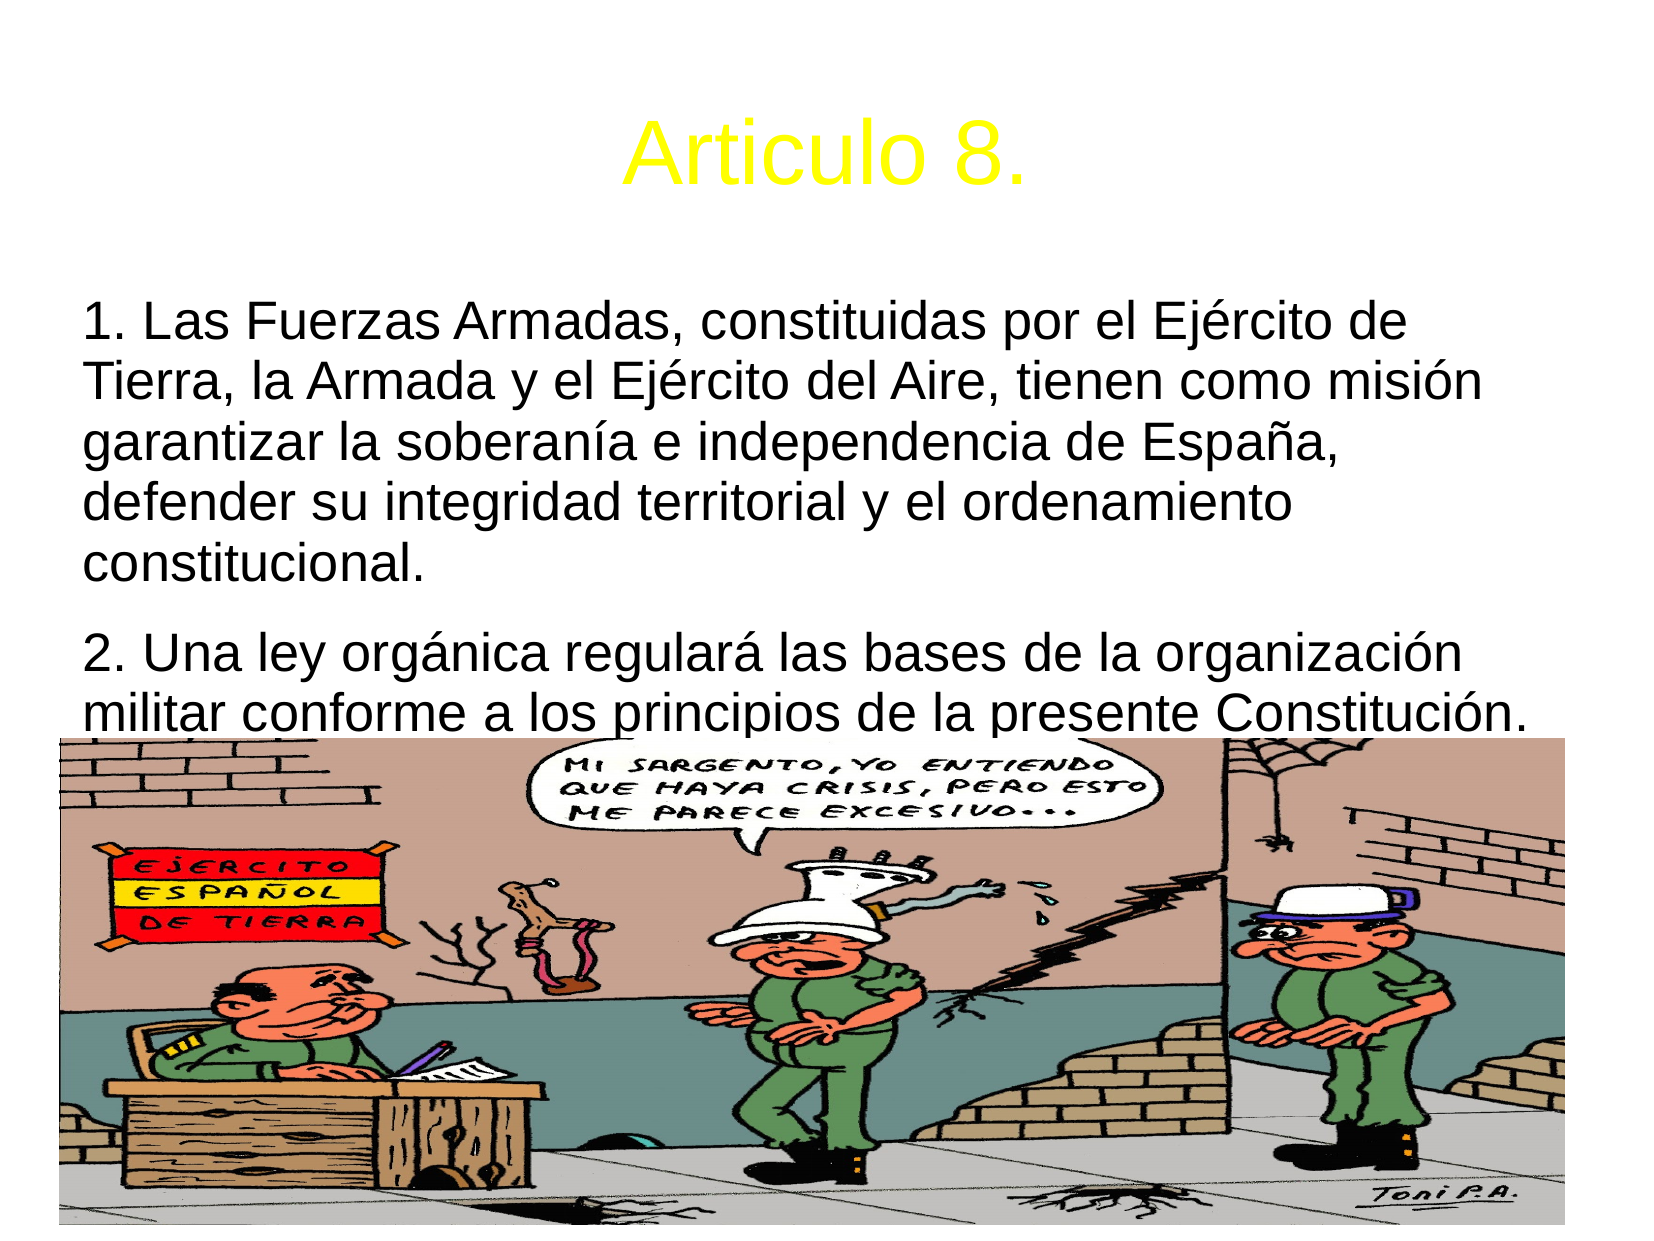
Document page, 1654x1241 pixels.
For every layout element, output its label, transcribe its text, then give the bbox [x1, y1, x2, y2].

title Articulo 8. [82, 49, 1571, 257]
picture [59, 738, 1565, 1225]
list 1. Las Fuerzas Armadas, constituidas por el Ejército de Tierra, la Armada y el Ejército del Aire, tienen como misión garantizar la soberanía e independencia de España, defender su integridad territorial y el ordenamiento constitucional. 2. Una ley orgánica regulará las bases de la organización militar conforme a los principios de la presente Constitución. [82, 290, 1571, 1109]
